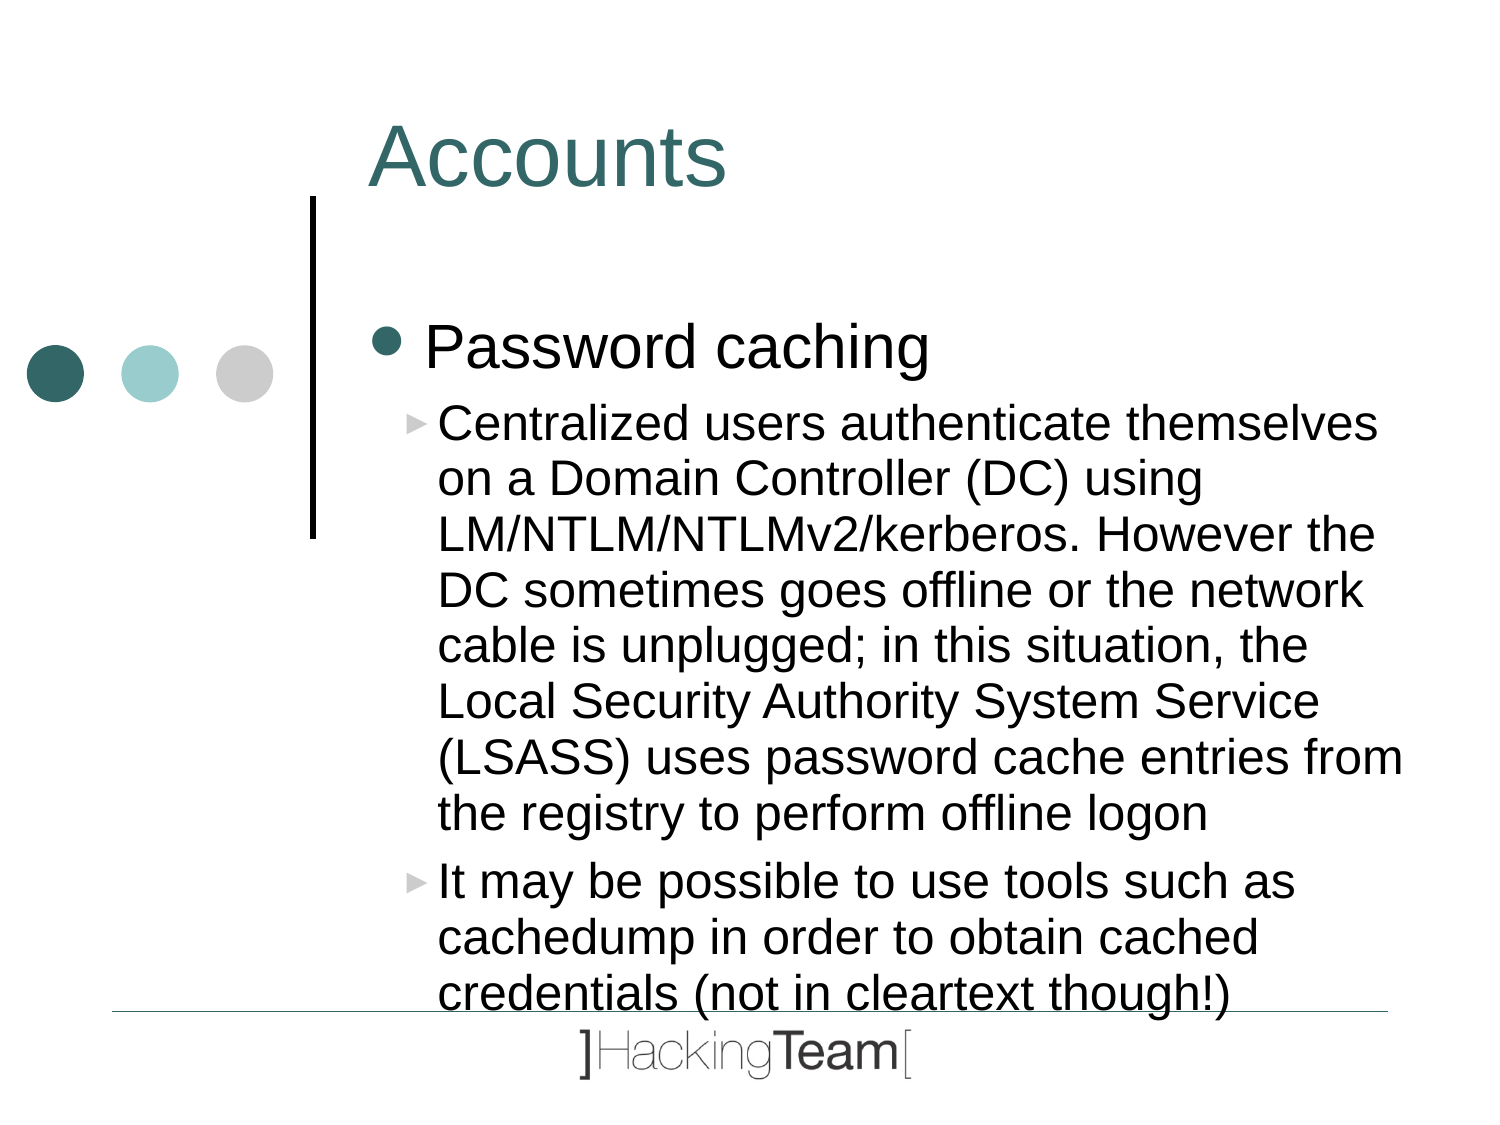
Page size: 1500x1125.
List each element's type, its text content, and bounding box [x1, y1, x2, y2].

title Accounts [249, 38, 1401, 275]
picture [574, 1041, 916, 1084]
list Password caching Centralized users authenticate themselves on a Domain Controller (DC) using LM/NTLM/NTLMv2/kerberos. However the DC sometimes goes offline or the network cable is unplugged; in this situation, the Local Security Authority System Service (LSASS) uses password cache entries from the registry to perform offline logon It may be possible to use tools such as cachedump in order to obtain cached credentials (not in cleartext though!) [249, 312, 1426, 1041]
